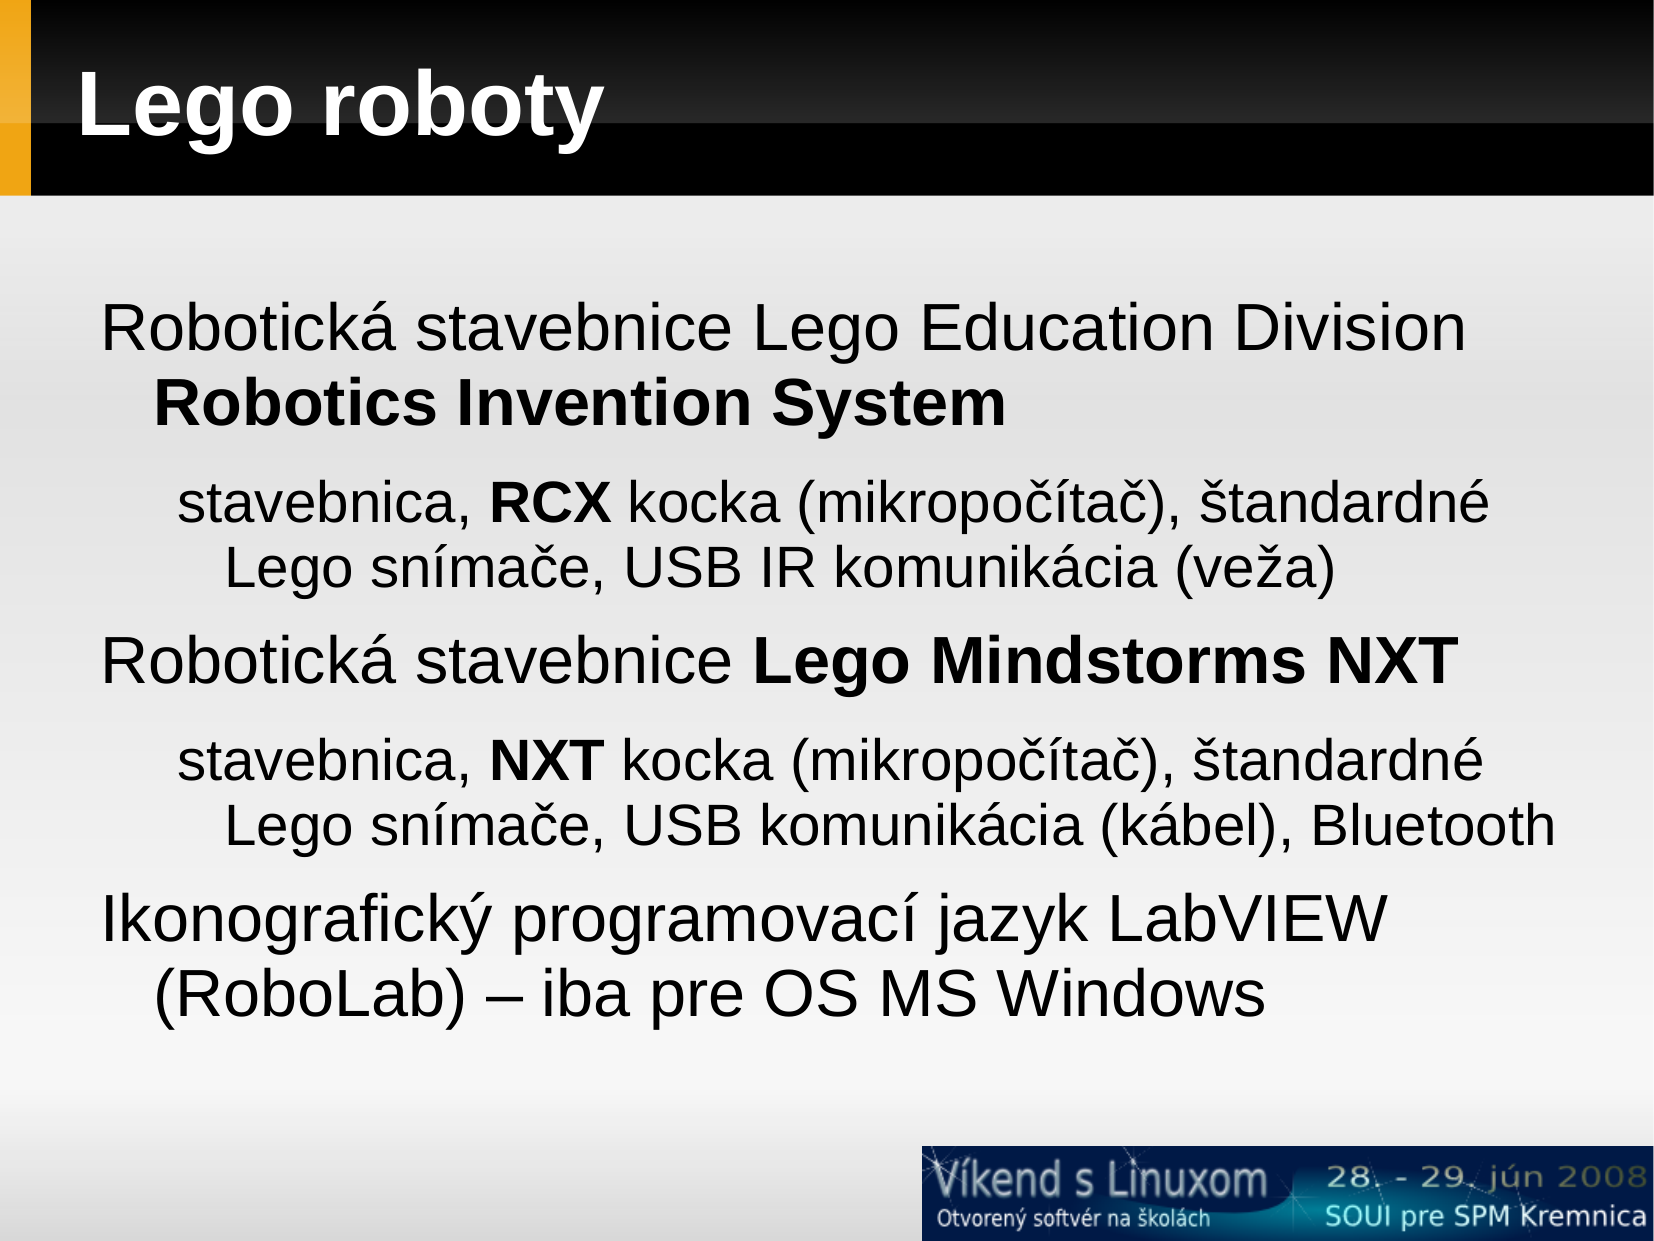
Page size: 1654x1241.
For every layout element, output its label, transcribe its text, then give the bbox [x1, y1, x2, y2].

list Robotická stavebnice Lego Education Division Robotics Invention System stavebnica, RCX kocka (mikropočítač), štandardné Lego snímače, USB IR komunikácia (veža) Robotická stavebnice Lego Mindstorms NXT stavebnica, NXT kocka (mikropočítač), štandardné Lego snímače, USB komunikácia (kábel), Bluetooth Ikonografický programovací jazyk LabVIEW (RoboLab) – iba pre OS MS Windows [82, 290, 1571, 1109]
picture [0, 0, 1654, 1241]
title Lego roboty [76, 0, 1565, 208]
